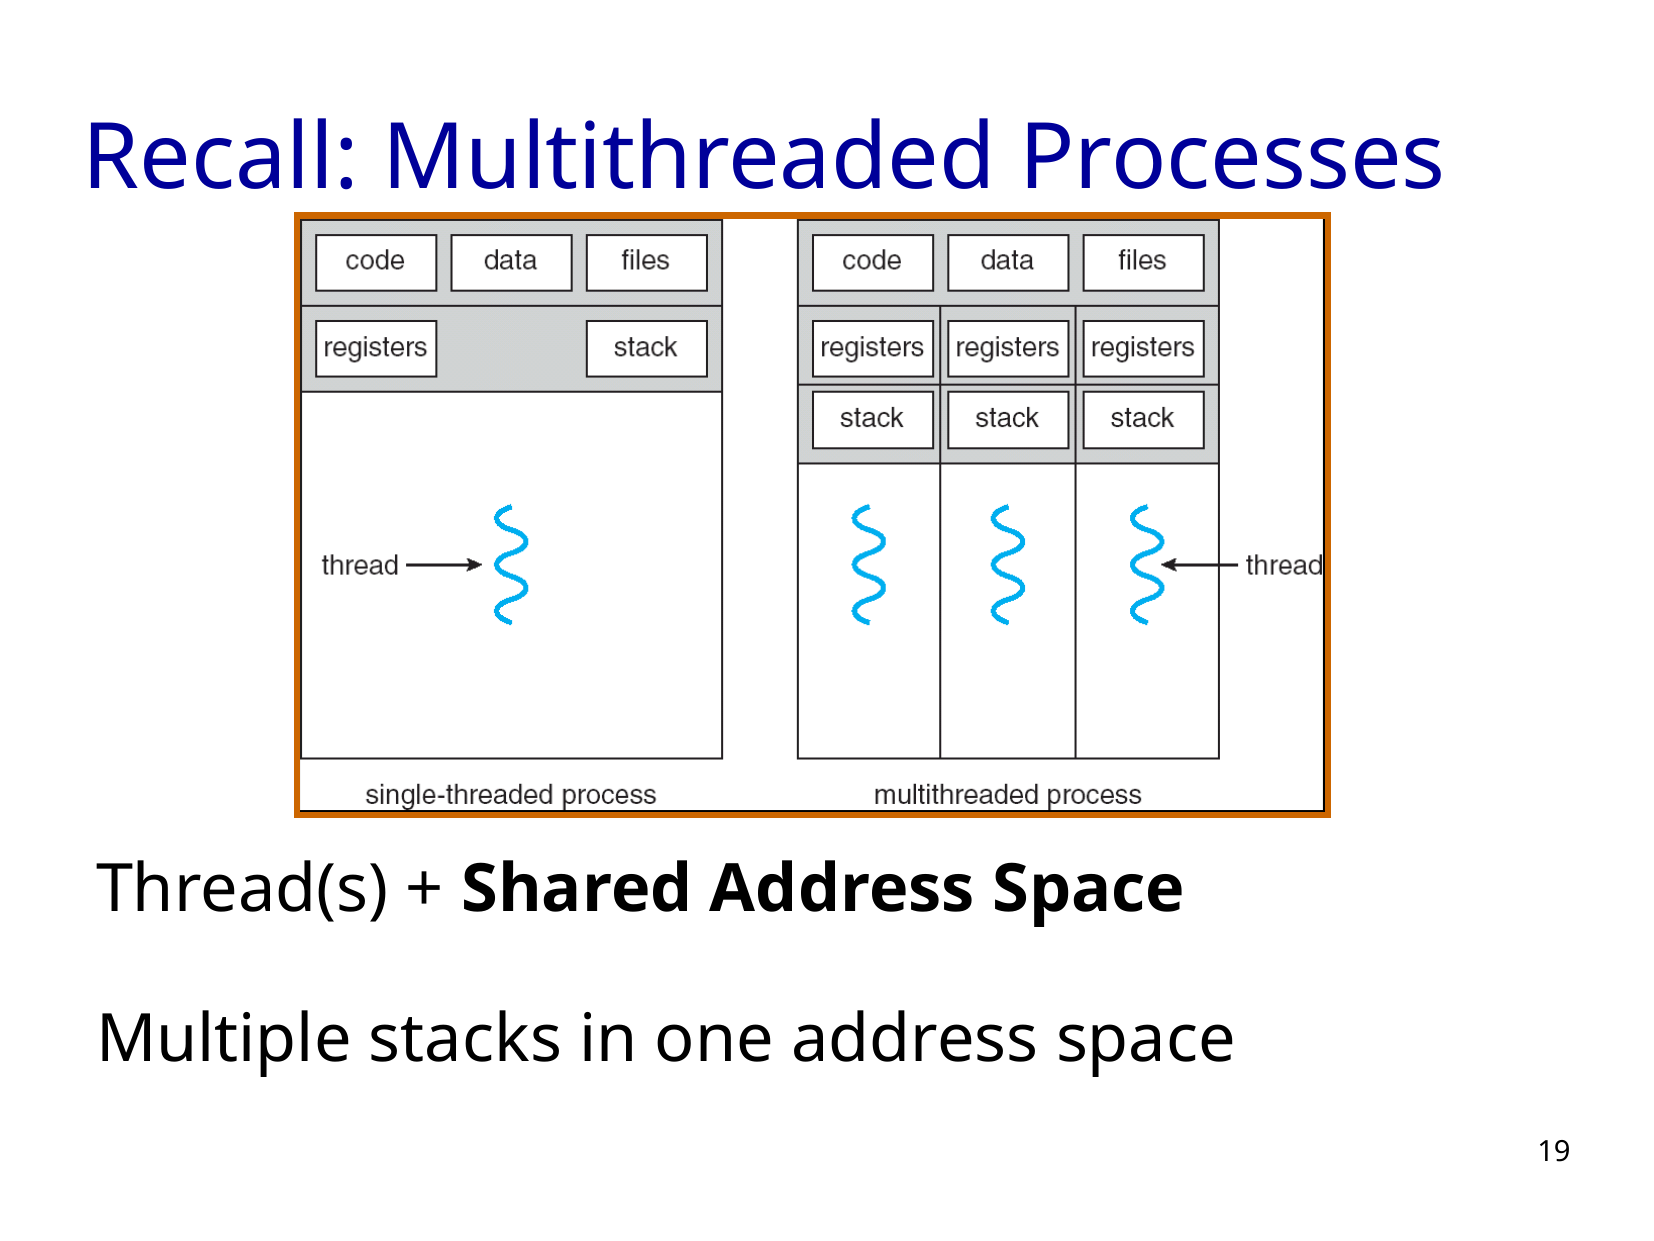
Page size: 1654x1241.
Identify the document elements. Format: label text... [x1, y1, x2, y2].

picture [300, 218, 1325, 812]
list Thread(s) + Shared Address Space Multiple stacks in one address space [60, 840, 1571, 1096]
title Recall: Multithreaded Processes [82, 49, 1571, 257]
